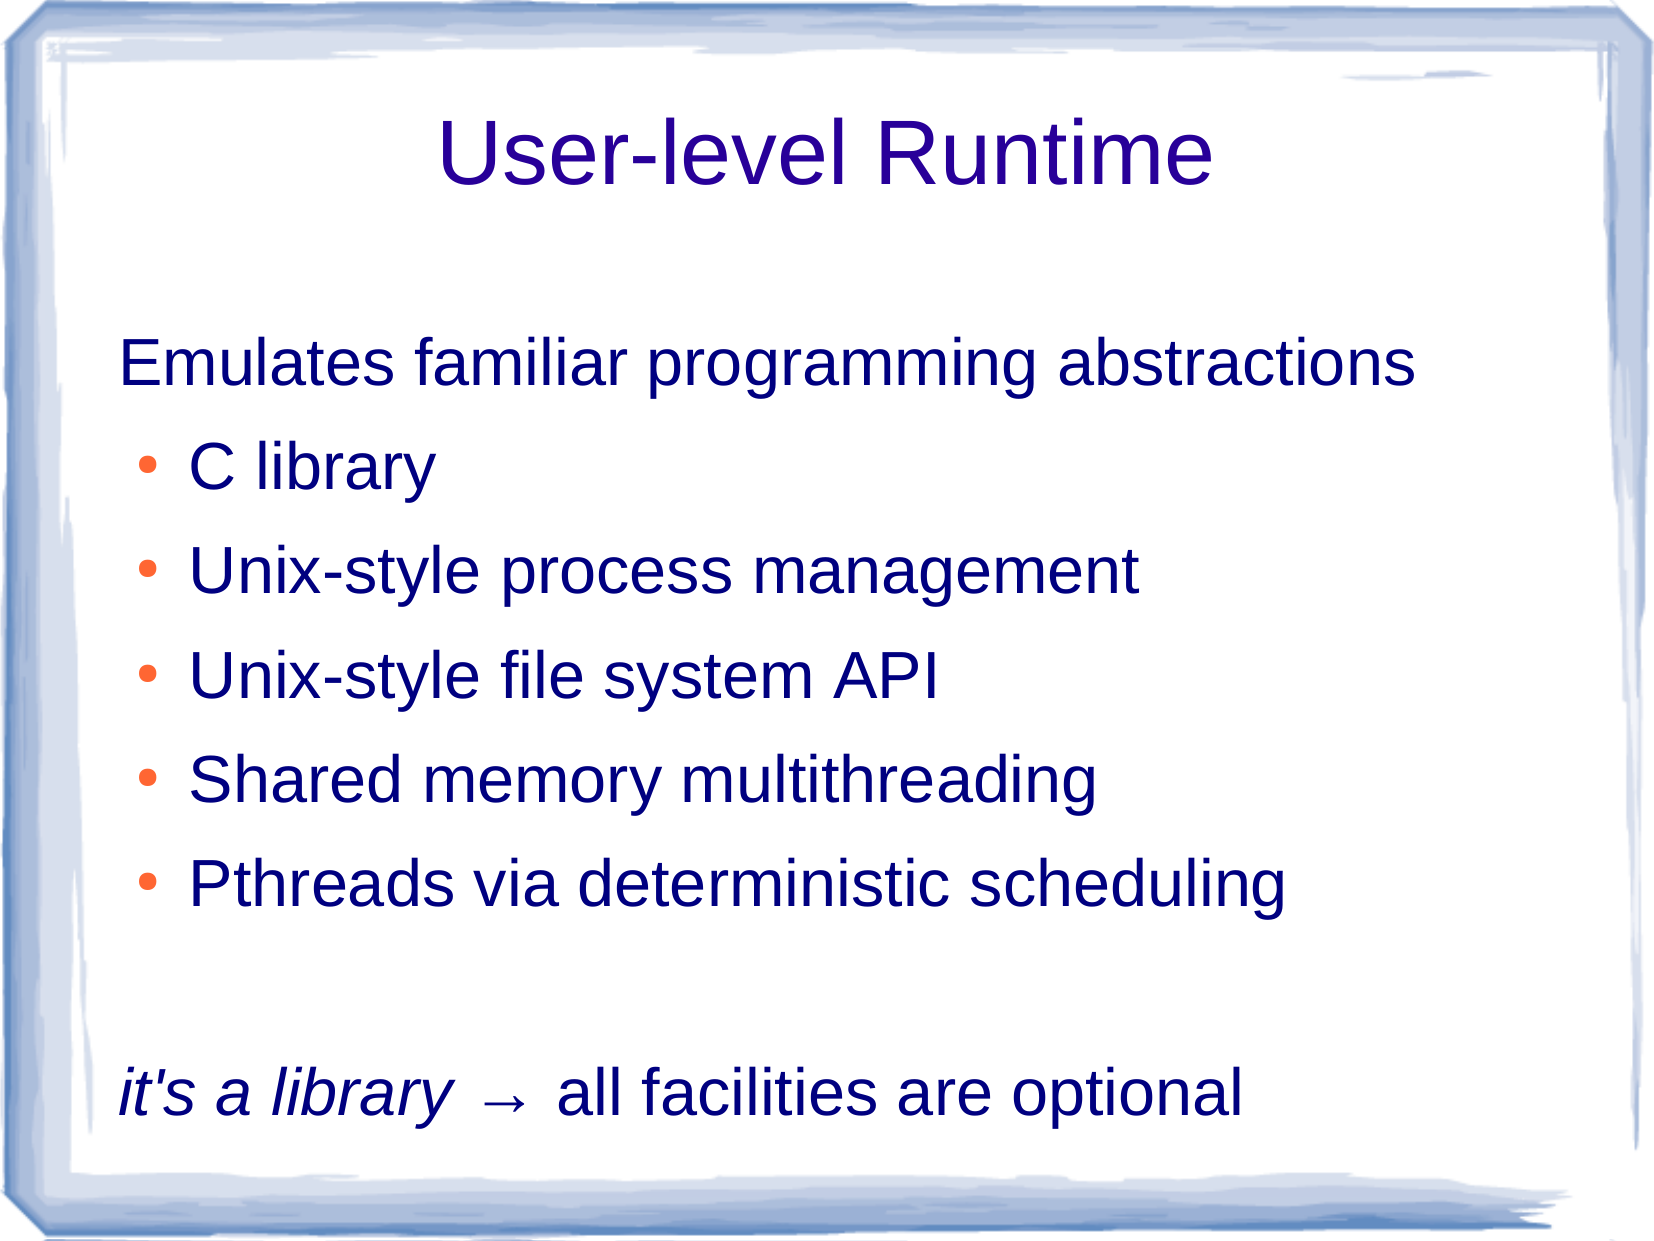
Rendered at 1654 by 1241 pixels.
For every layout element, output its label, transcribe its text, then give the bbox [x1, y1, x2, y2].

picture [0, 0, 1654, 1241]
title User-level Runtime [82, 49, 1571, 257]
list Emulates familiar programming abstractions C library Unix-style process management Unix-style file system API Shared memory multithreading Pthreads via deterministic scheduling it's a library → all facilities are optional [118, 324, 1571, 1128]
